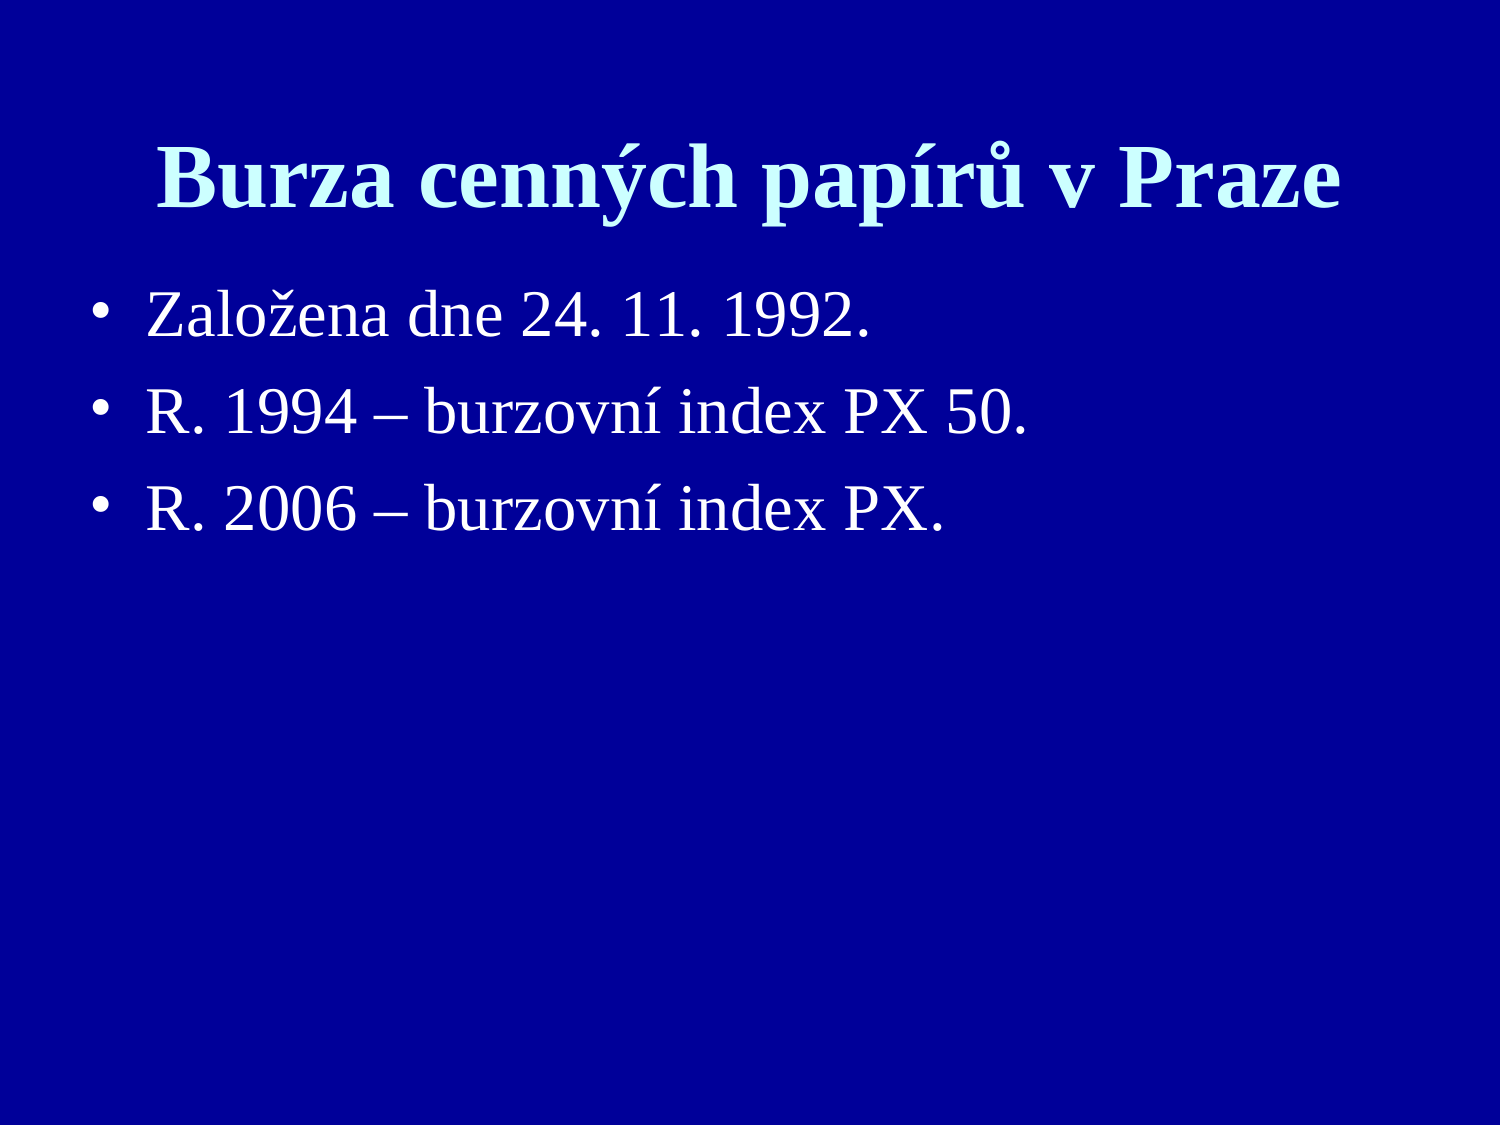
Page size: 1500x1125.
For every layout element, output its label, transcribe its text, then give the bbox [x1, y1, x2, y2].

title Burza cenných papírů v Praze [74, 45, 1426, 234]
list Založena dne 24. 11. 1992. R. 1994 – burzovní index PX 50. R. 2006 – burzovní index PX. [74, 262, 1426, 979]
